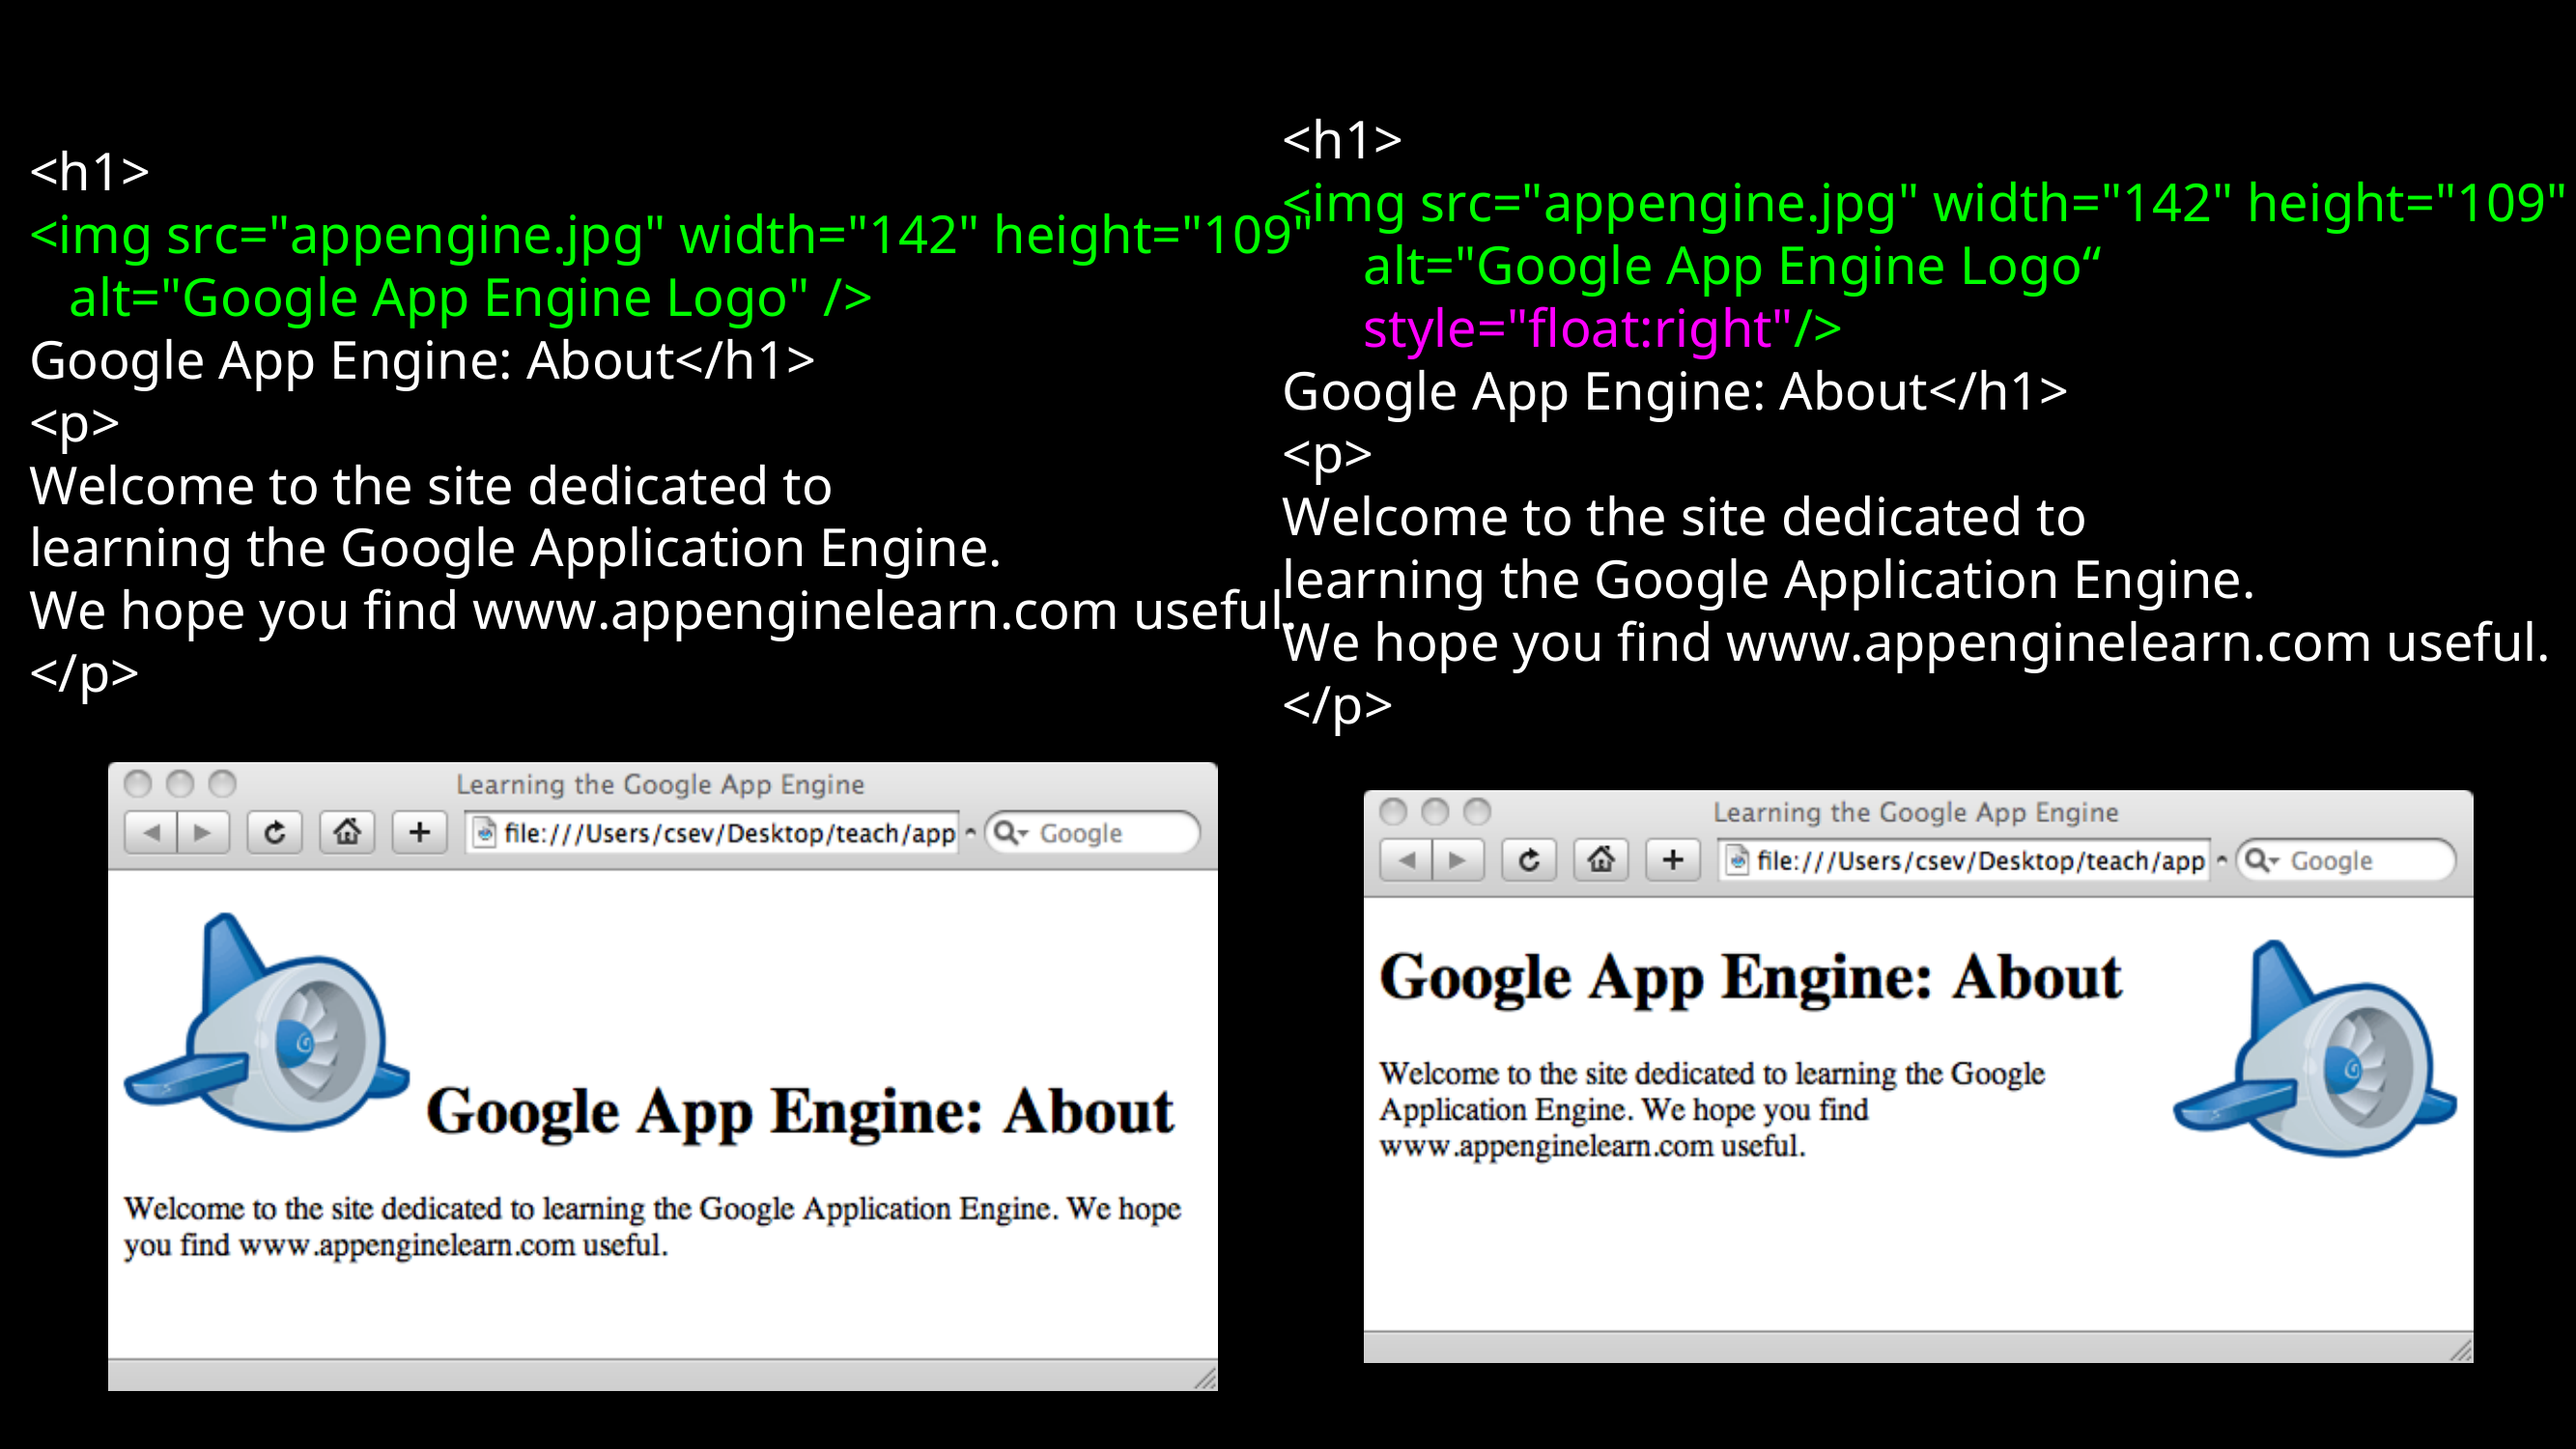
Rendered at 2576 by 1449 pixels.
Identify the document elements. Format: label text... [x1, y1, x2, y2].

text_box <h1> <img src="appengine.jpg" width="142" height="109" alt="Google App Engine Logo" /> Google App Engine: About</h1> <p> Welcome to the site dedicated to learning the Google Application Engine. We hope you find www.appenginelearn.com useful. </p> [28, 137, 1282, 703]
text_box <h1> <img src="appengine.jpg" width="142" height="109" alt="Google App Engine Logo“ style="float:right"/> Google App Engine: About</h1> <p> Welcome to the site dedicated to learning the Google Application Engine. We hope you find www.appenginelearn.com useful. </p> [1282, 106, 2576, 735]
picture [108, 762, 1218, 1391]
picture [1364, 790, 2474, 1363]
